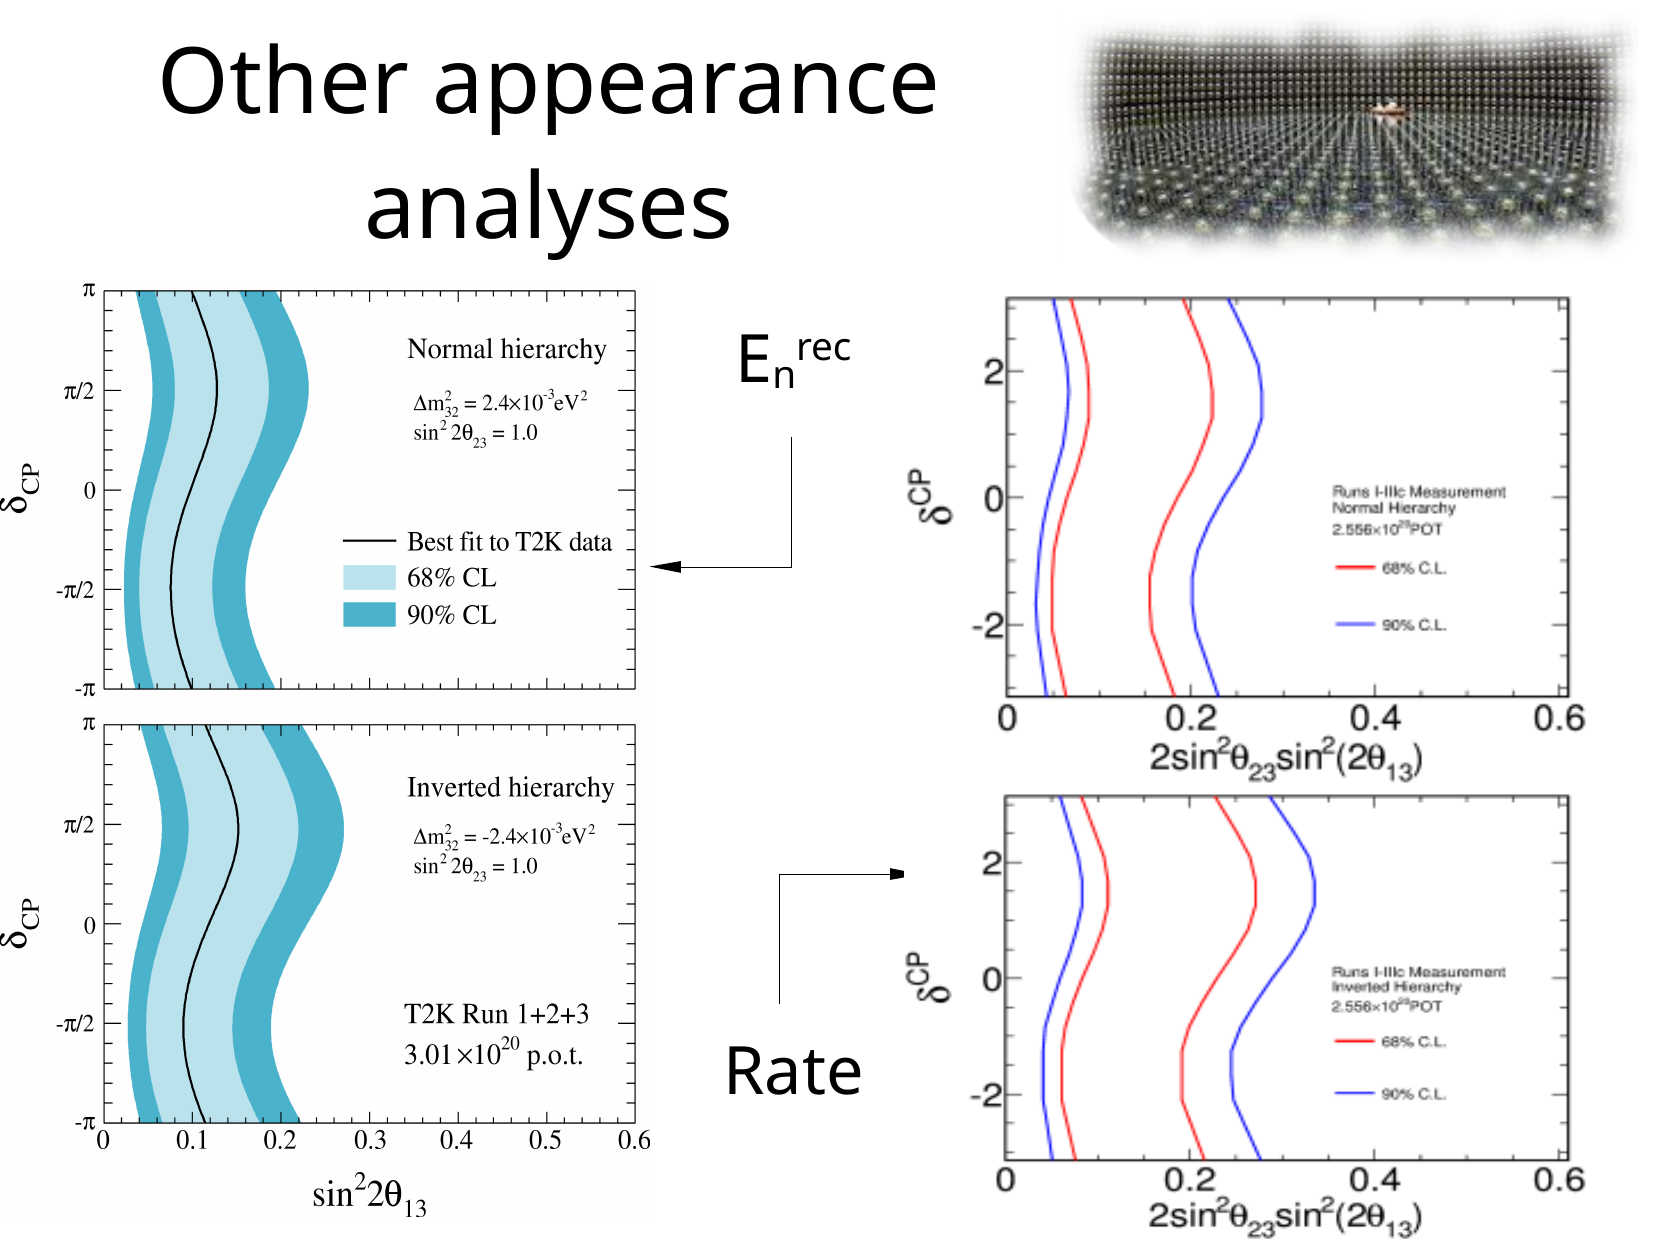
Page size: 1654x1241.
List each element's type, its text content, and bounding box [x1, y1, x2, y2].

picture [0, 283, 650, 1217]
picture [906, 295, 1588, 785]
text_box Enrec [720, 303, 861, 426]
text_box Rate [708, 1015, 876, 1106]
picture [904, 793, 1588, 1241]
picture [1062, 11, 1638, 262]
title Other appearance analyses [23, 23, 1075, 257]
